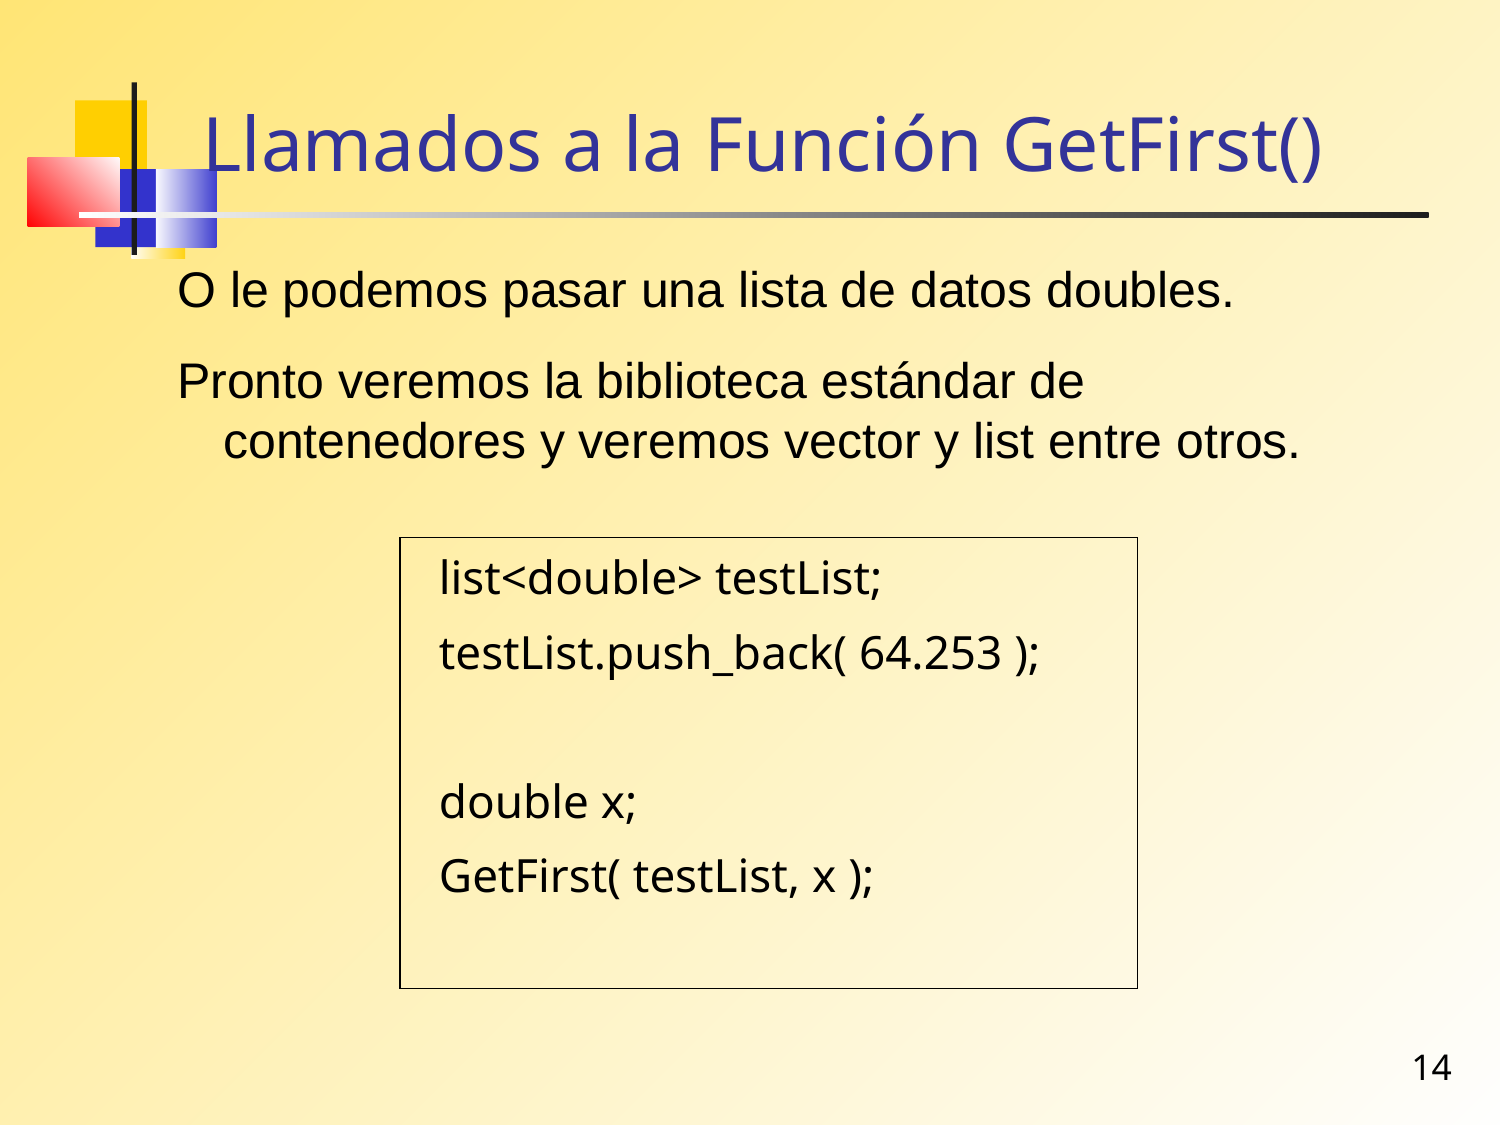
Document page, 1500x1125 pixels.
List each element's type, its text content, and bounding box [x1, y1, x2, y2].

list list<double> testList; testList.push_back( 64.253 ); double x; GetFirst( testList, x ); [399, 537, 1138, 963]
text_box O le podemos pasar una lista de datos doubles. Pronto veremos la biblioteca estándar de contenedores y veremos vector y list entre otros. [162, 249, 1326, 477]
title Llamados a la Función GetFirst()‏ [187, 37, 1466, 201]
